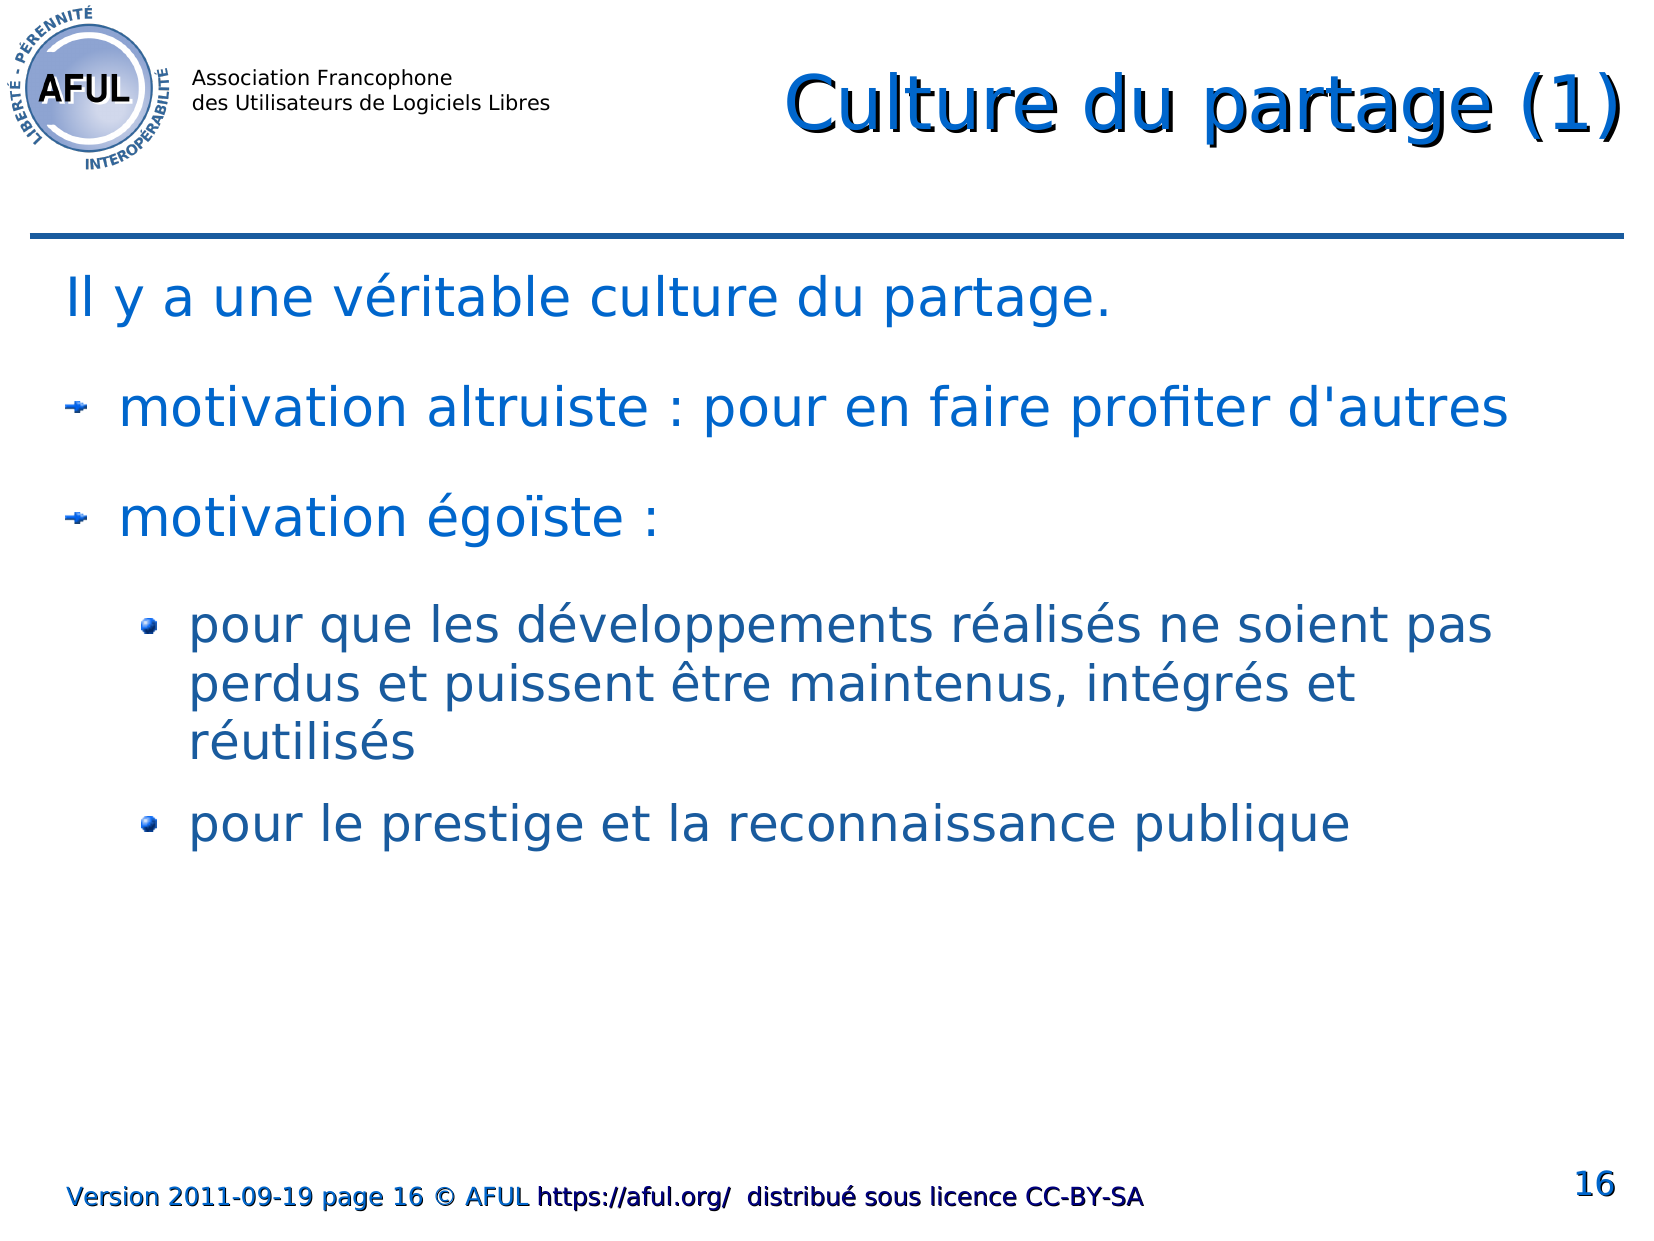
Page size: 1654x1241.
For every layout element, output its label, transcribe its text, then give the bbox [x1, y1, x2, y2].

title Culture du partage (1) [501, 0, 1625, 207]
picture [0, 0, 178, 178]
list Il y a une véritable culture du partage. motivation altruiste : pour en faire profiter d'autres motivation égoïste : pour que les développements réalisés ne soient pas perdus et puissent être maintenus, intégrés et réutilisés pour le prestige et la reconnaissance publique [47, 265, 1595, 1211]
